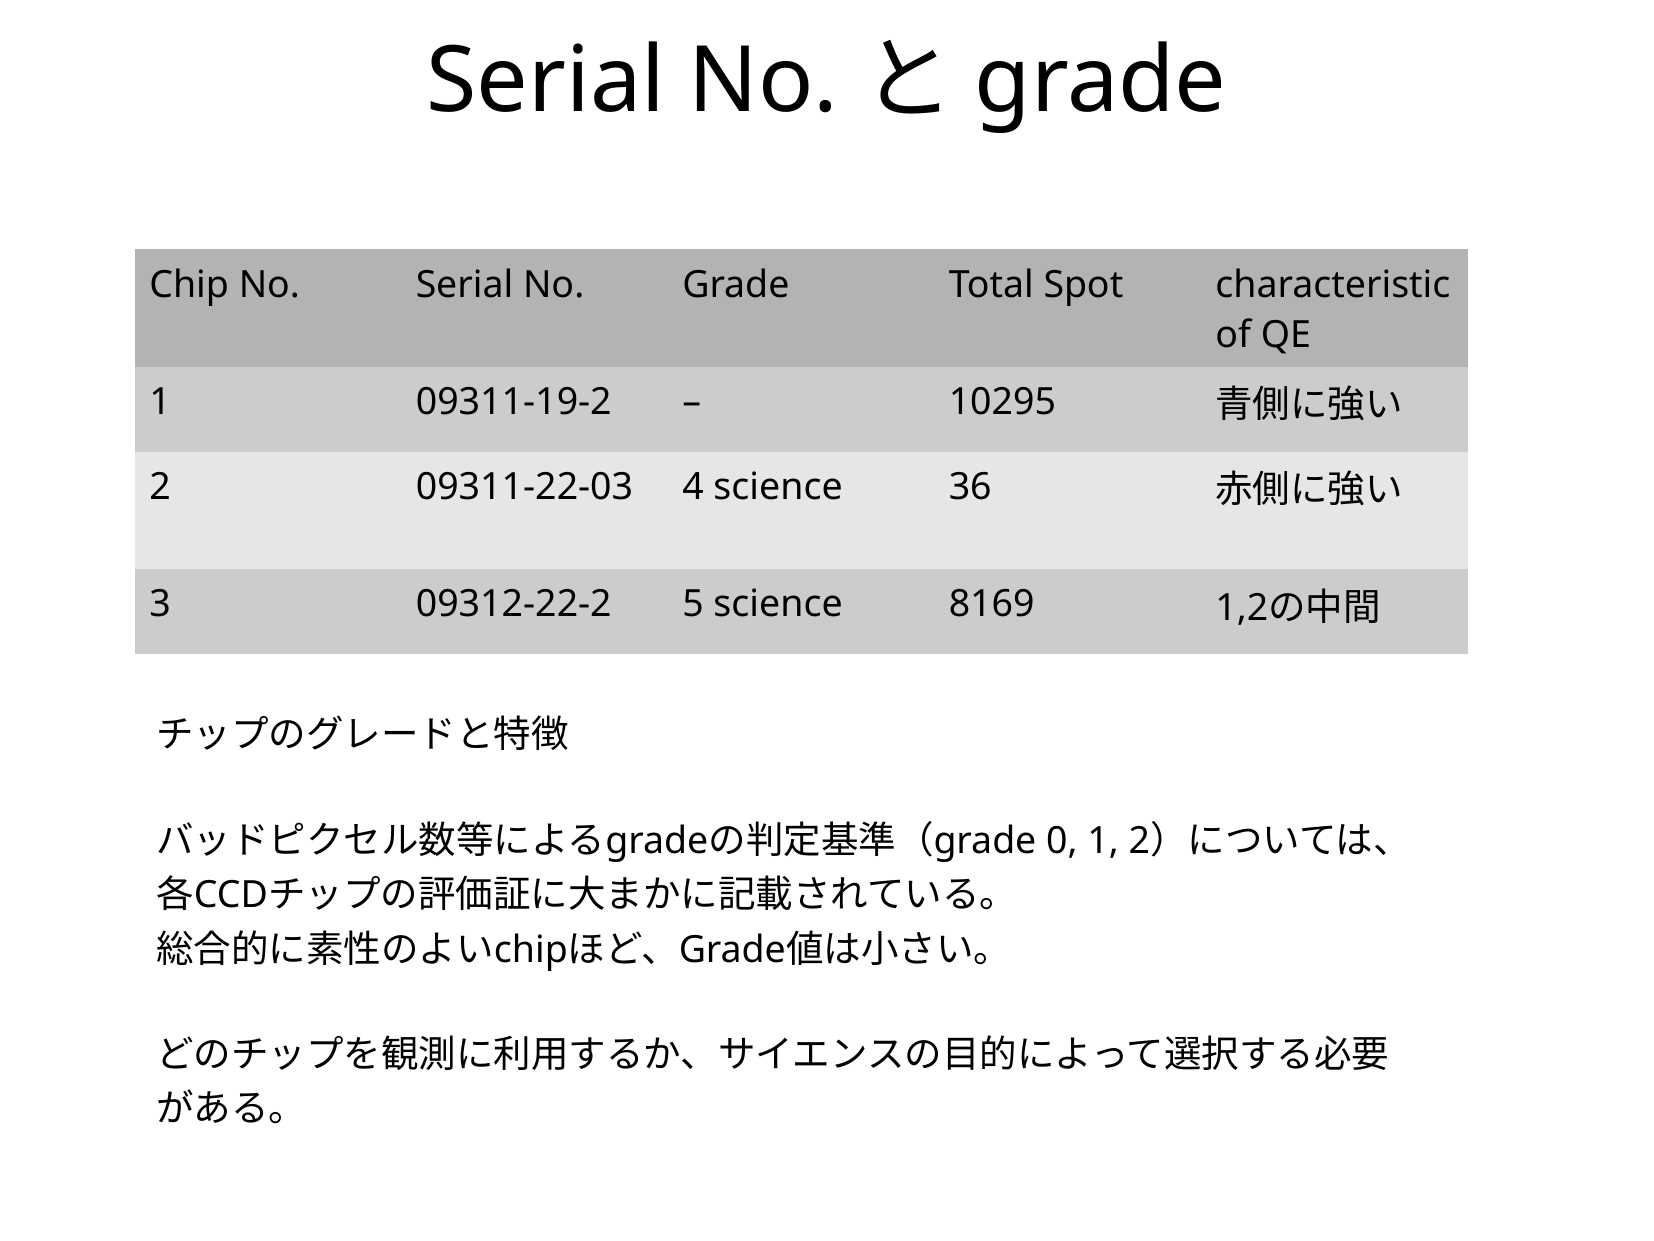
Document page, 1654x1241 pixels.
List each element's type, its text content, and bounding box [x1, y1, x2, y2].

table_cell 赤側に強い [1201, 452, 1468, 569]
table_cell 09311-22-03 [401, 452, 668, 569]
table_cell 5 science [668, 569, 934, 654]
table_cell 青側に強い [1201, 367, 1468, 452]
table_cell 2 [135, 452, 401, 569]
table_cell 4 science [668, 452, 934, 569]
text_box チップのグレードと特徴 バッドピクセル数等によるgradeの判定基準（grade 0, 1, 2）については、 各CCDチップの評価証に大まかに記載されている。 総合的に素性のよいchipほど、Grade値は小さい。 どのチップを観測に利用するか、サイエンスの目的によって選択する必要がある。 [141, 696, 1430, 994]
table_cell 8169 [934, 569, 1201, 654]
table_header characteristic of QE [1201, 249, 1468, 367]
table_cell 10295 [934, 367, 1201, 452]
table_cell 3 [135, 569, 401, 654]
title Serial No. と grade [82, 13, 1571, 130]
table_cell 36 [934, 452, 1201, 569]
table_header Grade [668, 249, 934, 367]
table_cell 09312-22-2 [401, 569, 668, 654]
table_header Total Spot [934, 249, 1201, 367]
table_cell 09311-19-2 [401, 367, 668, 452]
table_cell – [668, 367, 934, 452]
table_header Serial No. [401, 249, 668, 367]
table_header Chip No. [135, 249, 401, 367]
table_cell 1,2の中間 [1201, 569, 1468, 654]
table_cell 1 [135, 367, 401, 452]
